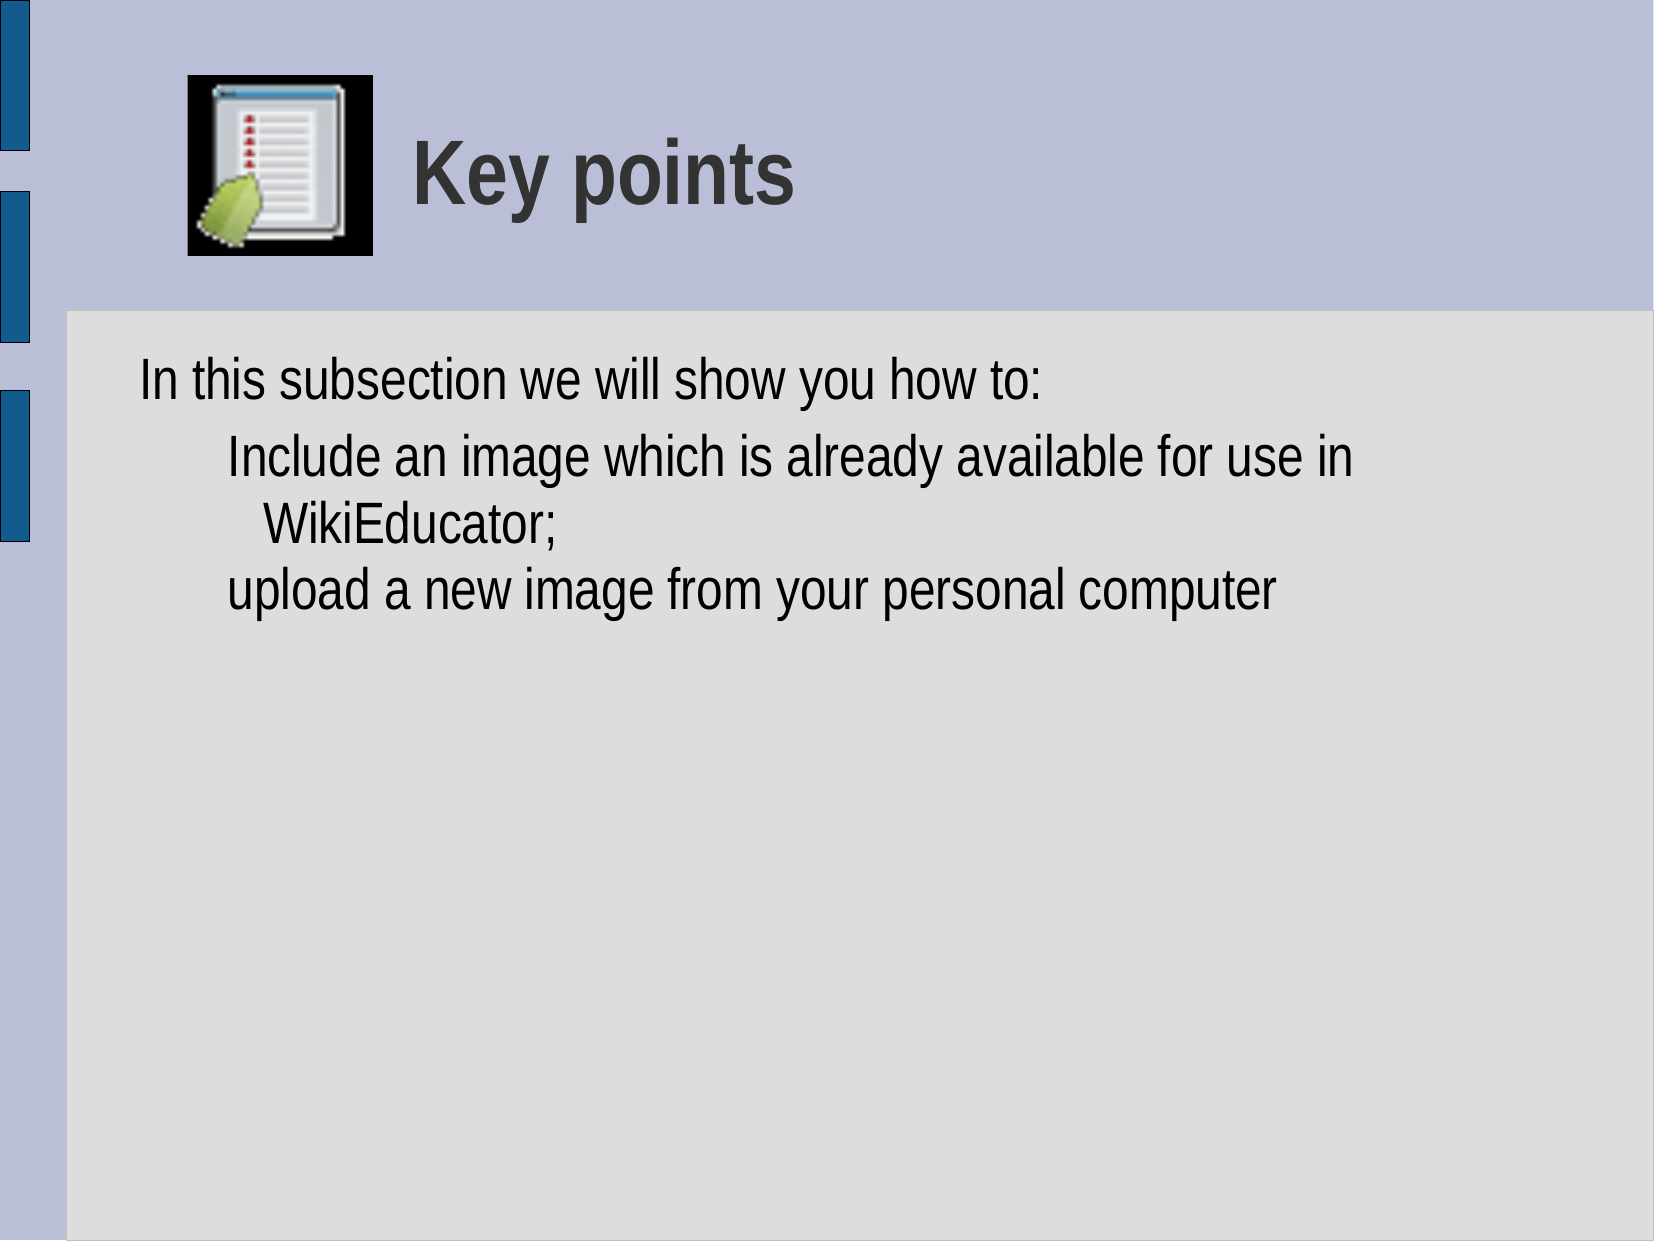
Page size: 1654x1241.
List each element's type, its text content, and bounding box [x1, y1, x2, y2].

picture [187, 75, 376, 263]
title Key points [412, 75, 1463, 268]
list In this subsection we will show you how to: Include an image which is already available for use in WikiEducator; upload a new image from your personal computer [121, 344, 1534, 1127]
